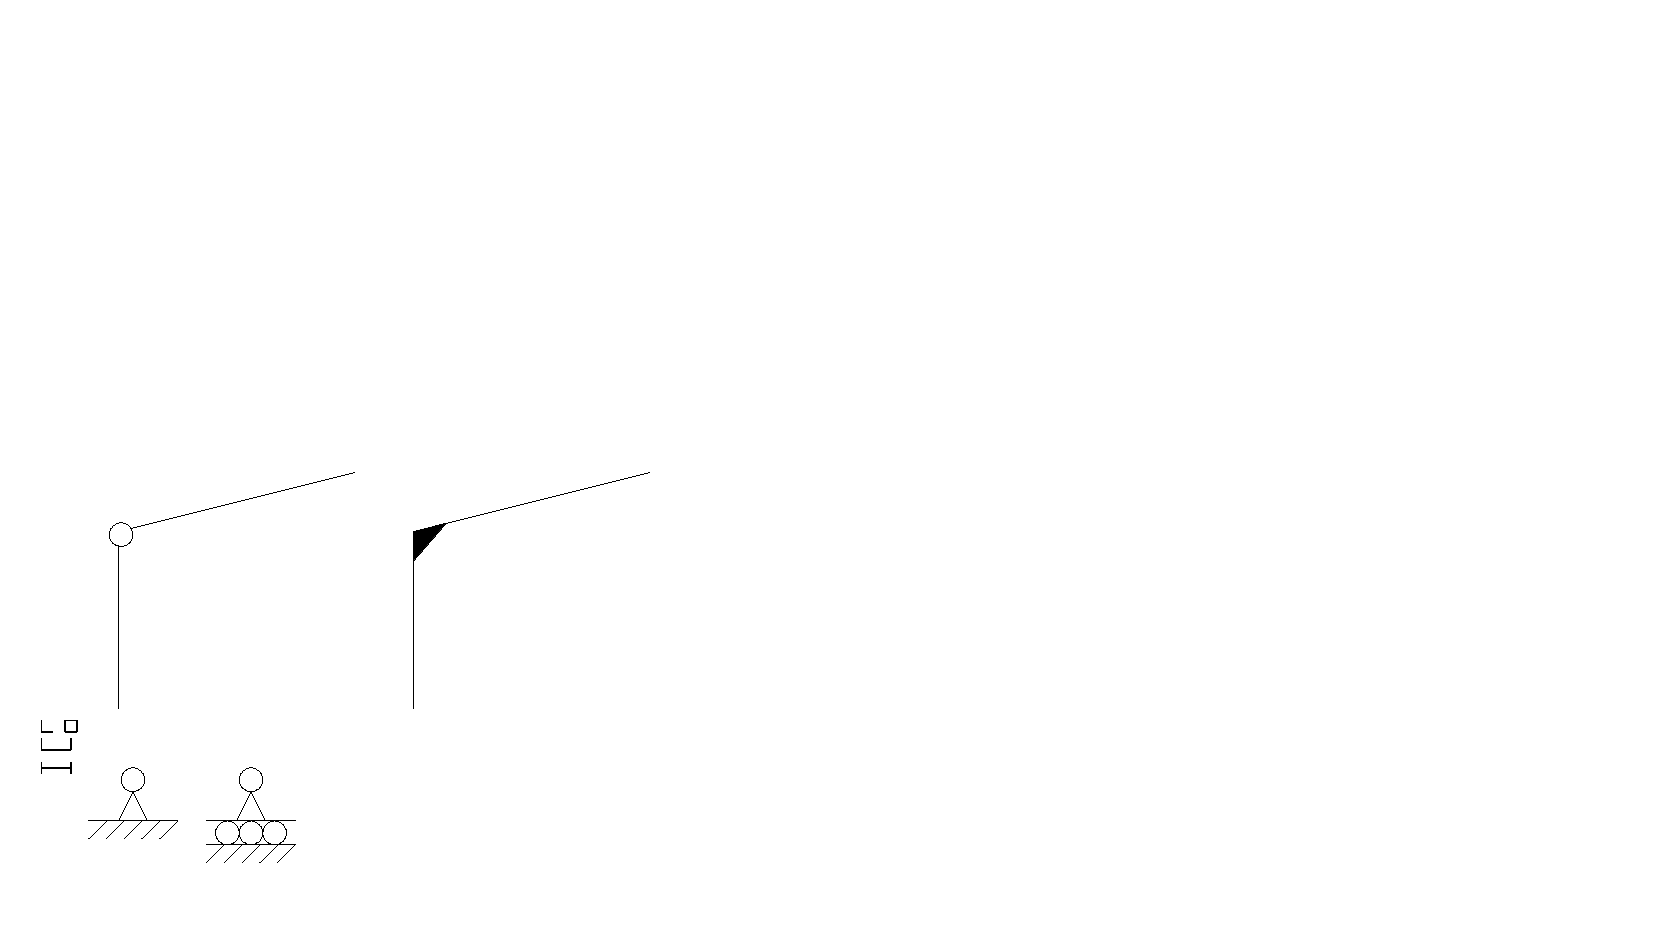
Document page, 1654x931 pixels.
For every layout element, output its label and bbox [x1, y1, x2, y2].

text_box [109, 522, 133, 547]
text_box [215, 767, 287, 845]
text_box [118, 767, 148, 820]
text_box [413, 523, 447, 562]
